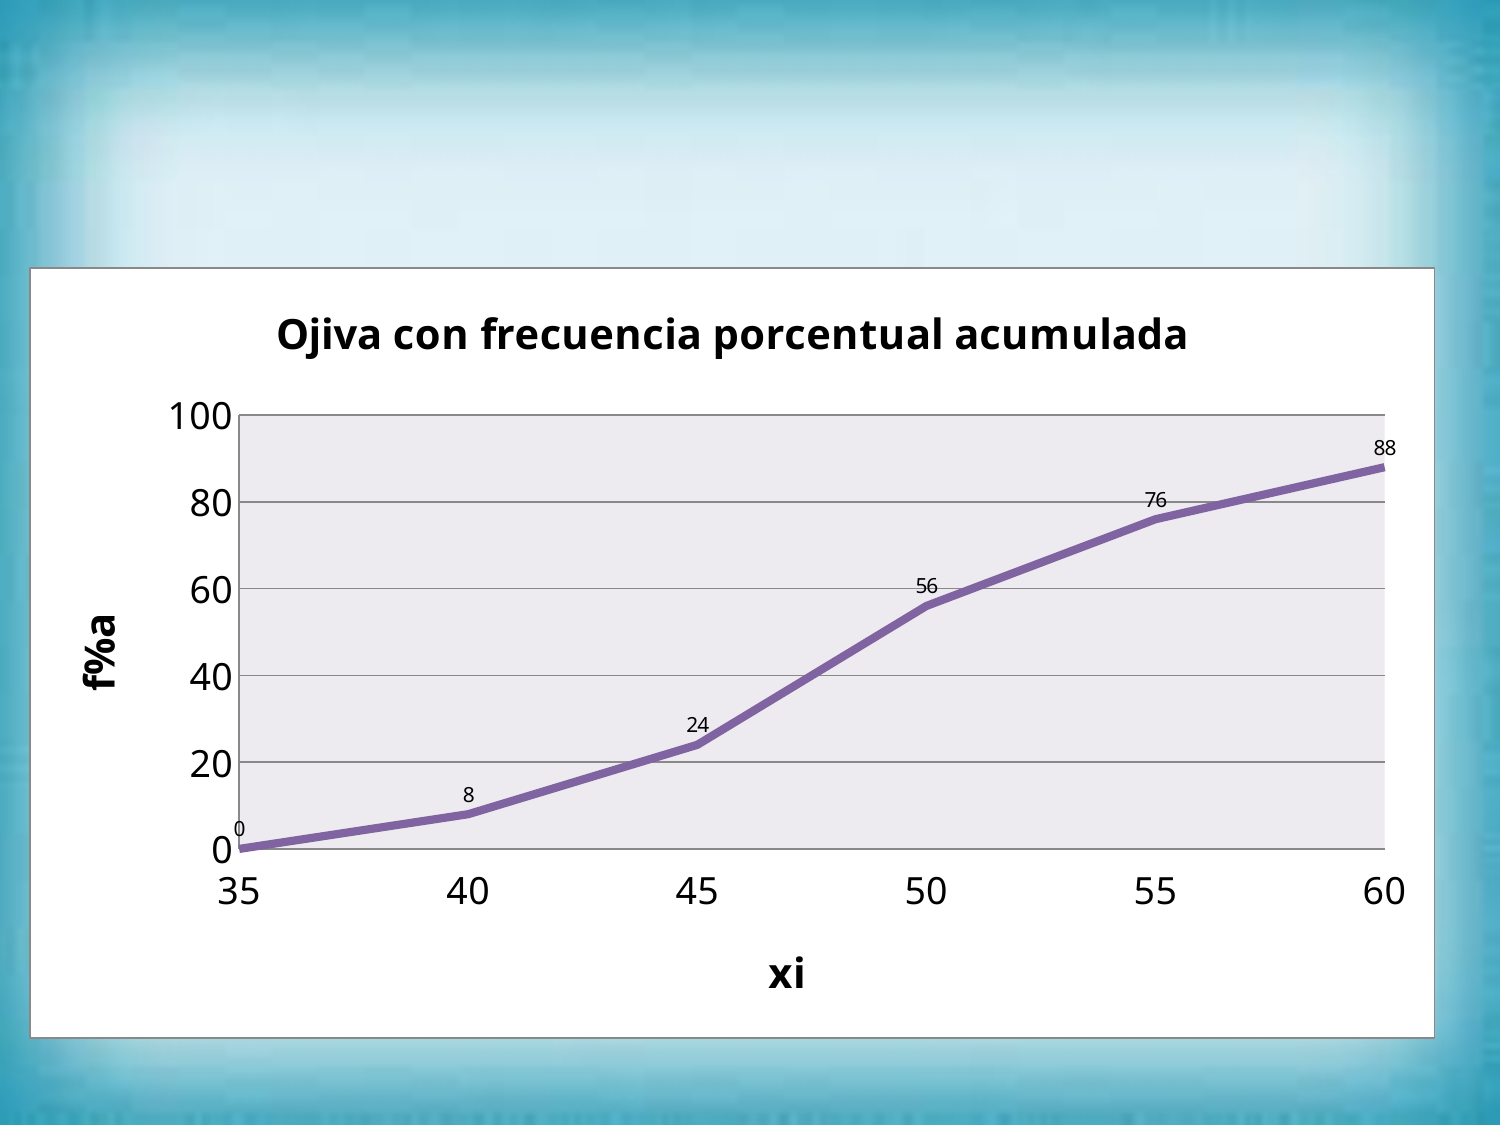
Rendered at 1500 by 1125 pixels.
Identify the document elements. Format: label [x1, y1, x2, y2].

picture [0, 0, 1500, 1125]
chart [29, 267, 1436, 1039]
